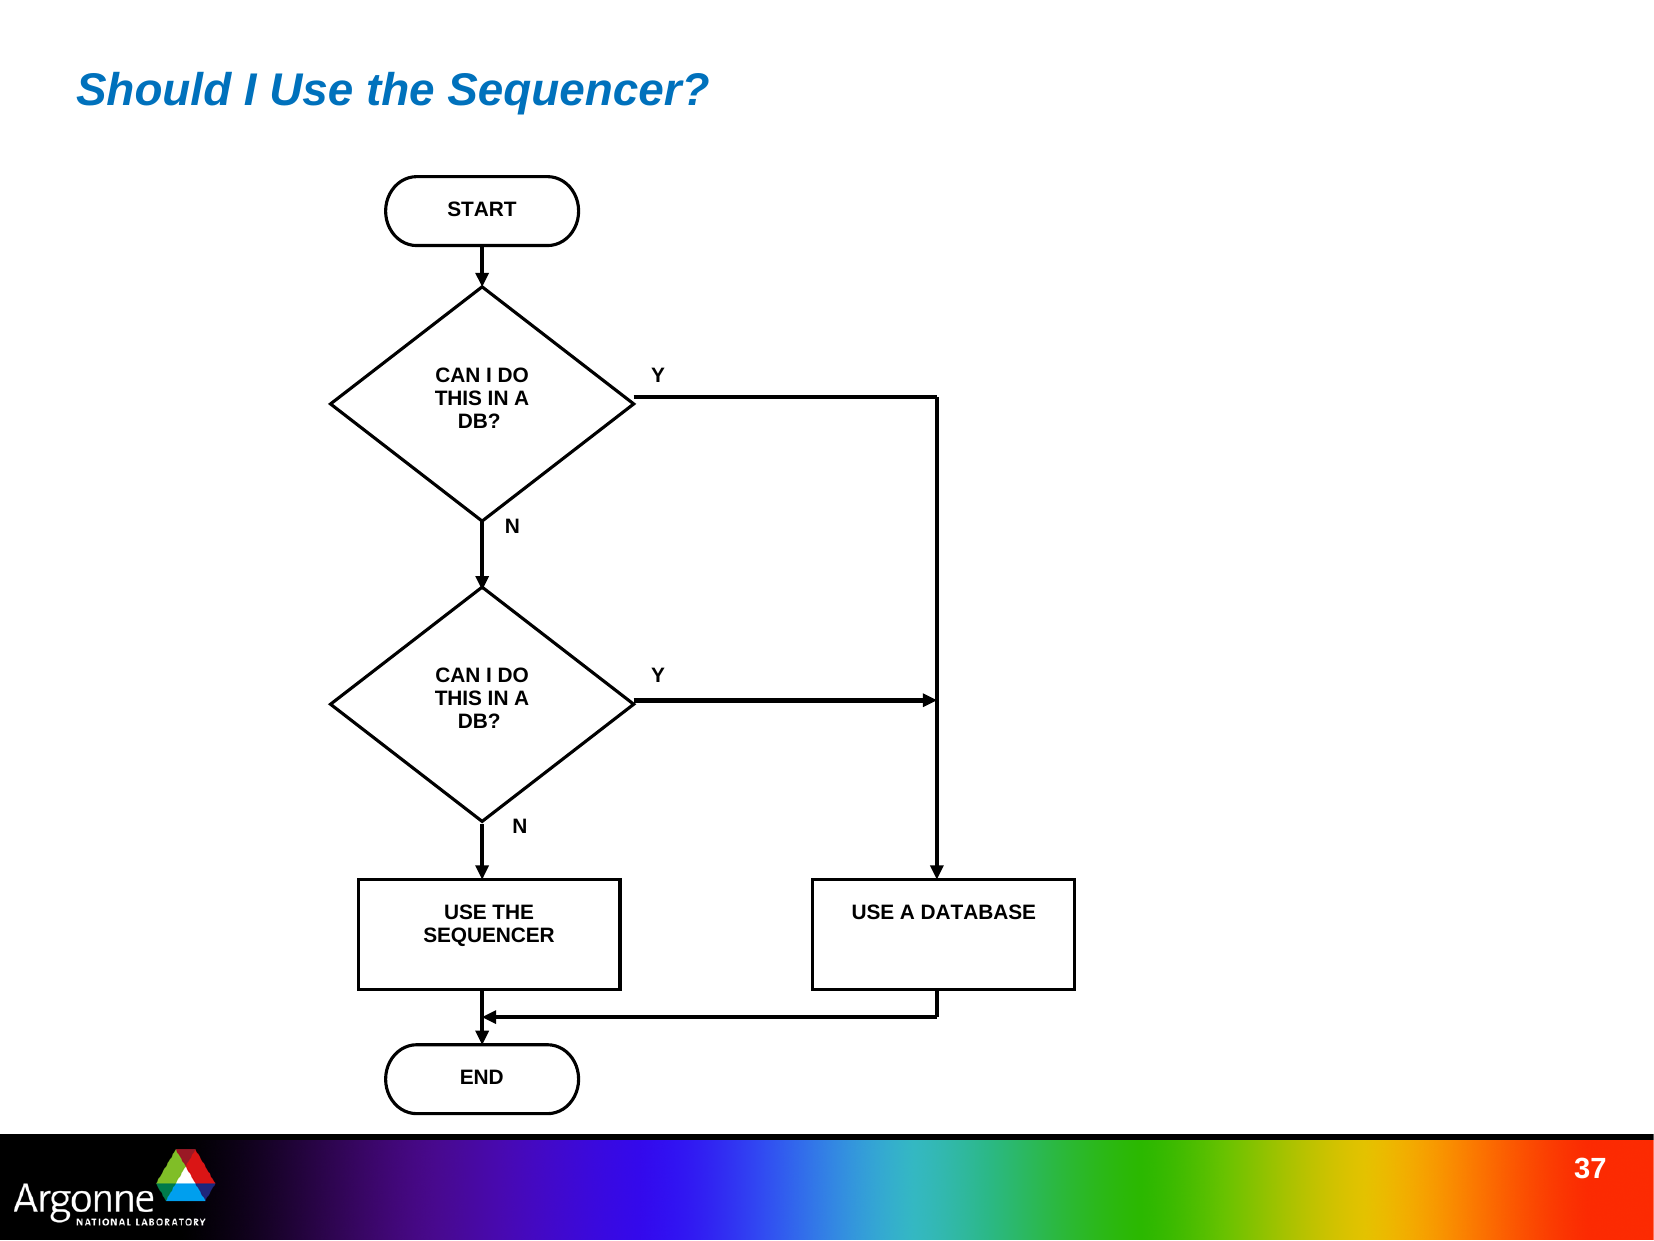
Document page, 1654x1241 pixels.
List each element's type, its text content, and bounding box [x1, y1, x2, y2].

text_box USE A DATABASE [826, 893, 1061, 932]
text_box CAN I DO THIS IN A DB? [399, 355, 565, 441]
text_box Y [636, 655, 680, 695]
title Should I Use the Sequencer? [61, 38, 1500, 123]
text_box N [489, 507, 535, 547]
text_box N [497, 807, 543, 847]
text_box CAN I DO THIS IN A DB? [399, 655, 565, 742]
picture [0, 1134, 1654, 1240]
text_box Y [636, 355, 680, 395]
text_box START [432, 190, 532, 230]
text_box END [444, 1058, 519, 1098]
text_box USE THE SEQUENCER [371, 893, 607, 956]
